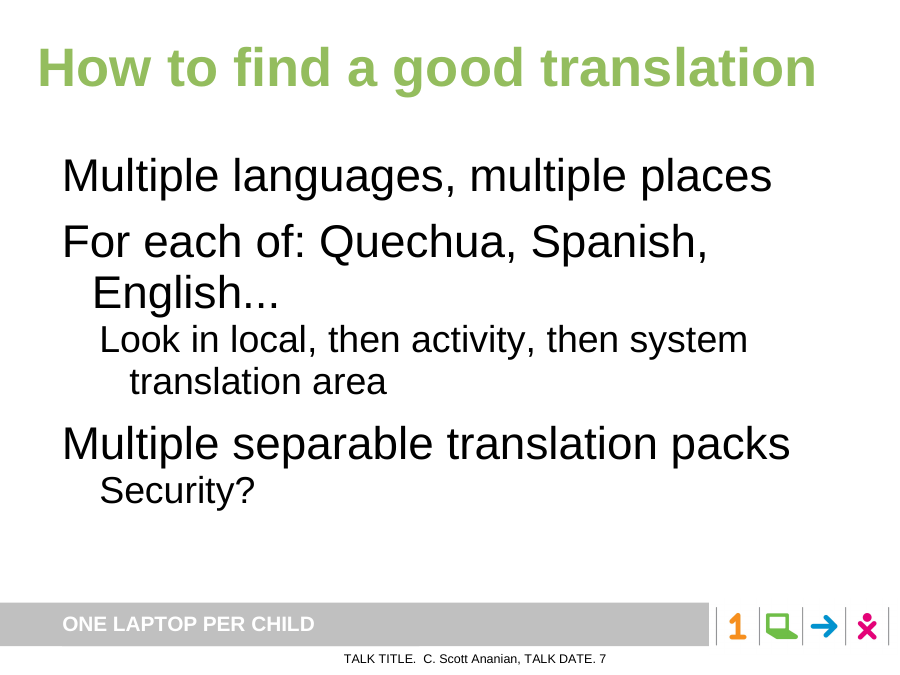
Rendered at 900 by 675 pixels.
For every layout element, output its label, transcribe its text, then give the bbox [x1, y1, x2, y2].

title How to find a good translation [37, 37, 856, 211]
list Multiple languages, multiple places For each of: Quechua, Spanish, English... Look in local, then activity, then system translation area Multiple separable translation packs Security? [61, 150, 844, 675]
picture [844, 598, 898, 655]
